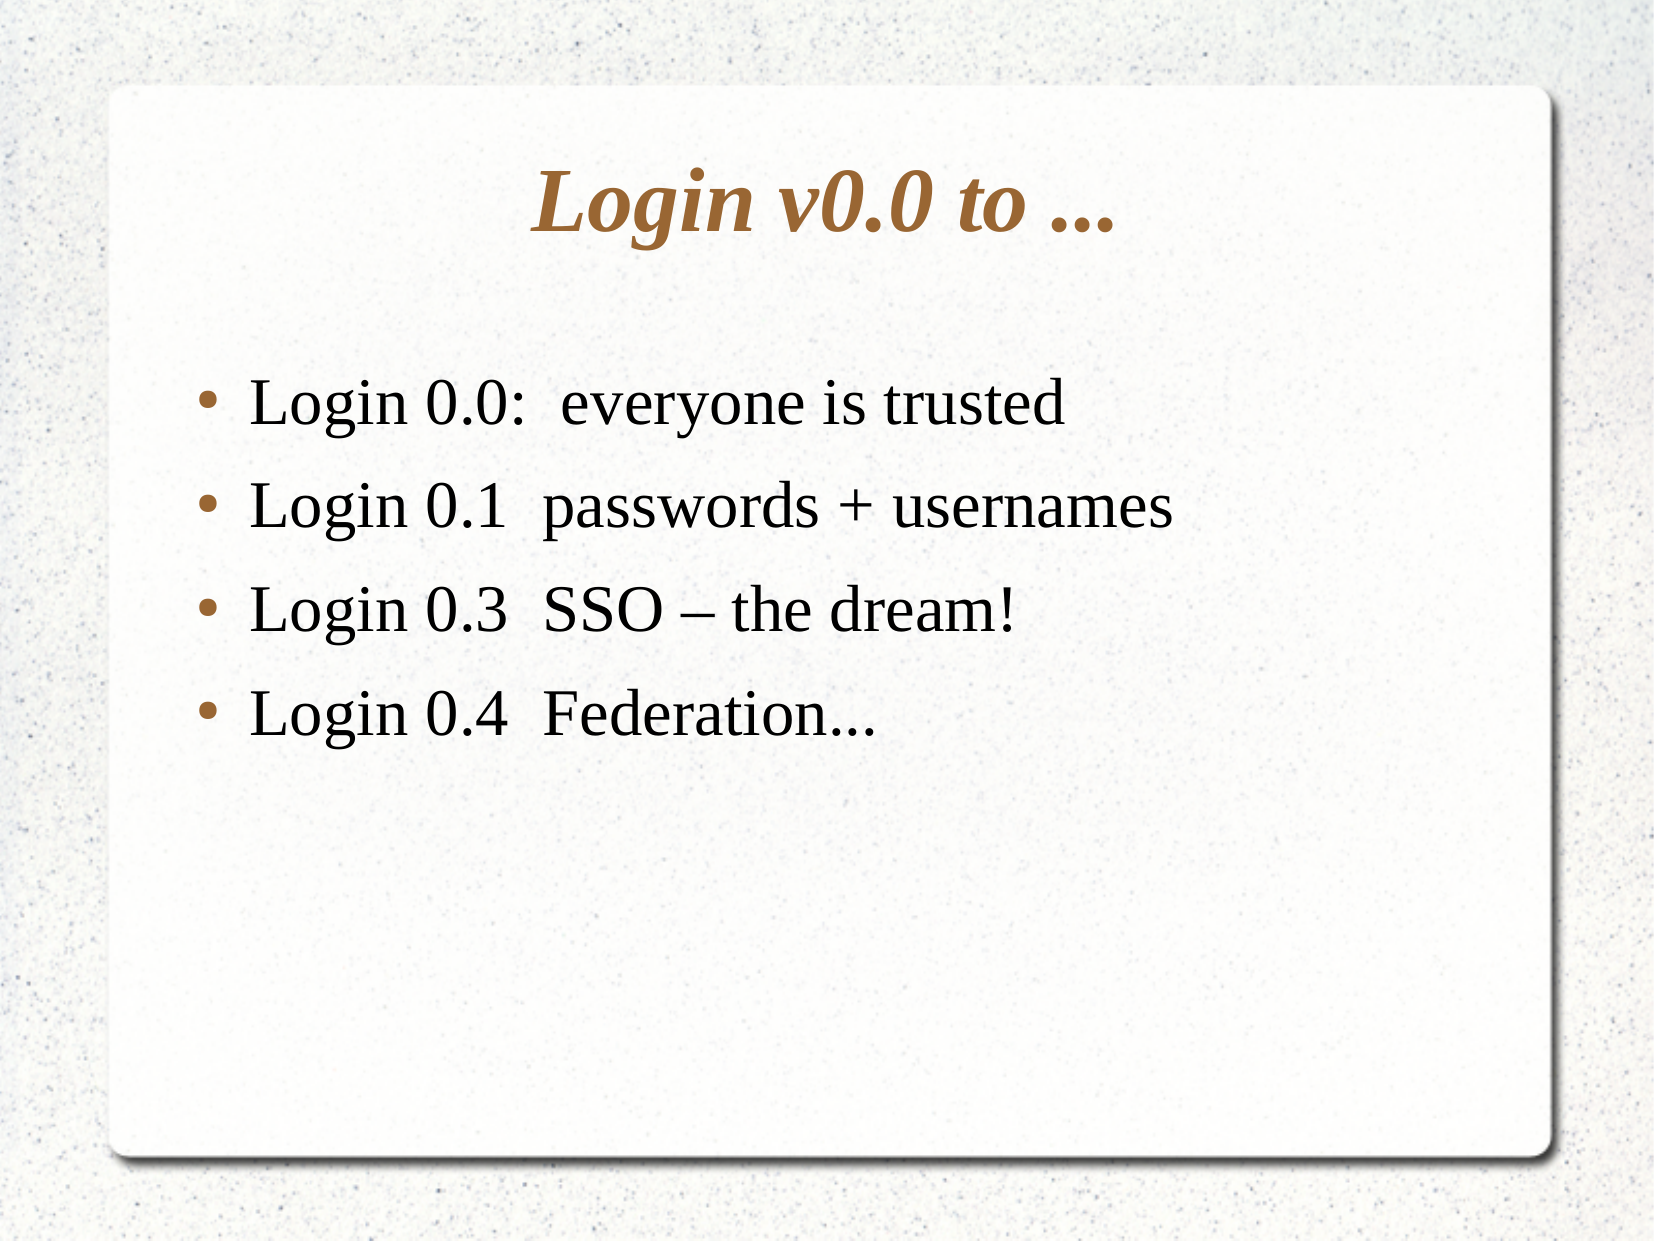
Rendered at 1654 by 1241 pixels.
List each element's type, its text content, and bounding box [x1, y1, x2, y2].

title Login v0.0 to ... [118, 96, 1536, 304]
picture [0, 0, 1654, 1241]
list Login 0.0: everyone is trusted Login 0.1 passwords + usernames Login 0.3 SSO – the dream! Login 0.4 Federation... [178, 364, 1570, 1147]
